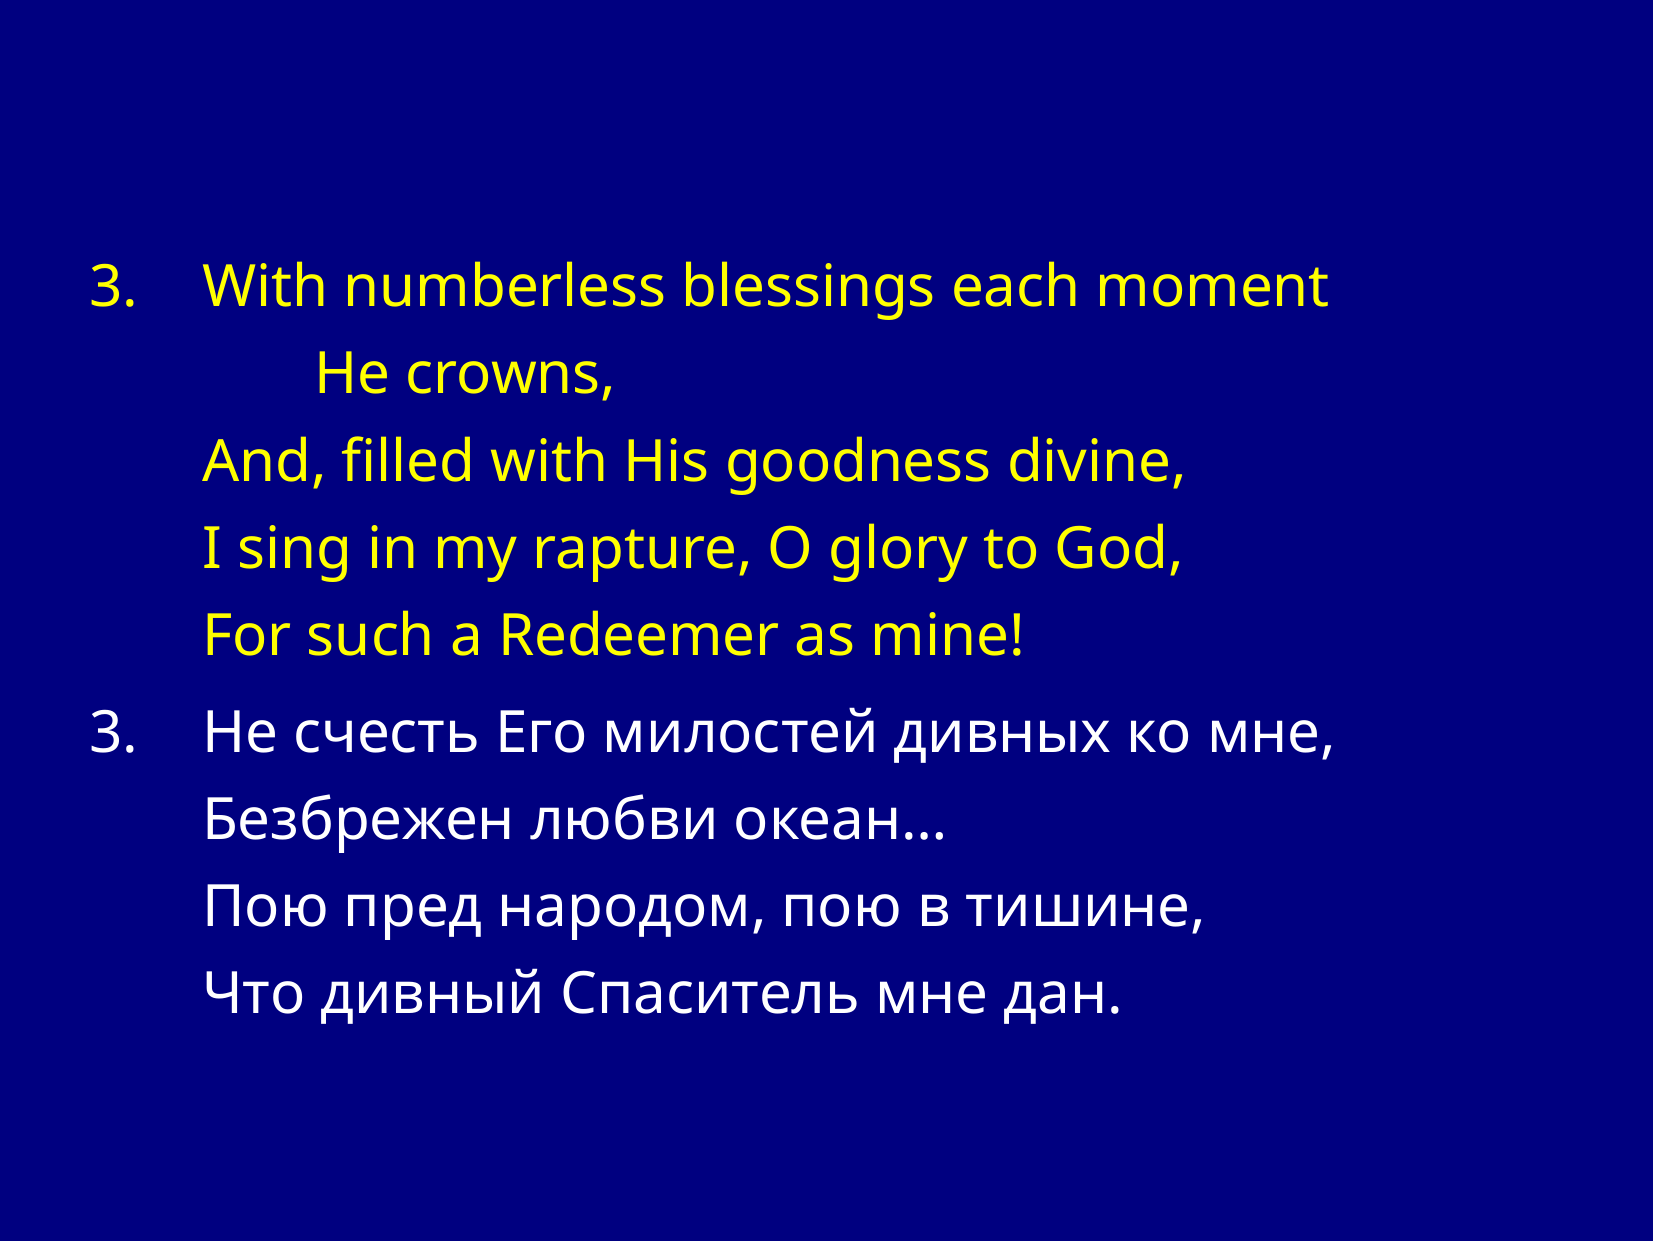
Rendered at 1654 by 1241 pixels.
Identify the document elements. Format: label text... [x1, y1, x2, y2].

text_box 3. Не счесть Его милостей дивных ко мне, Безбрежен любви океан… Пою пред народом, пою в тишине, Что дивный Спаситель мне дан. [75, 675, 1653, 1163]
text_box 3. With numberless blessings each moment He crowns, And, filled with His goodness divine, I sing in my rapture, O glory to God, For such a Redeemer as mine! [75, 150, 1653, 638]
